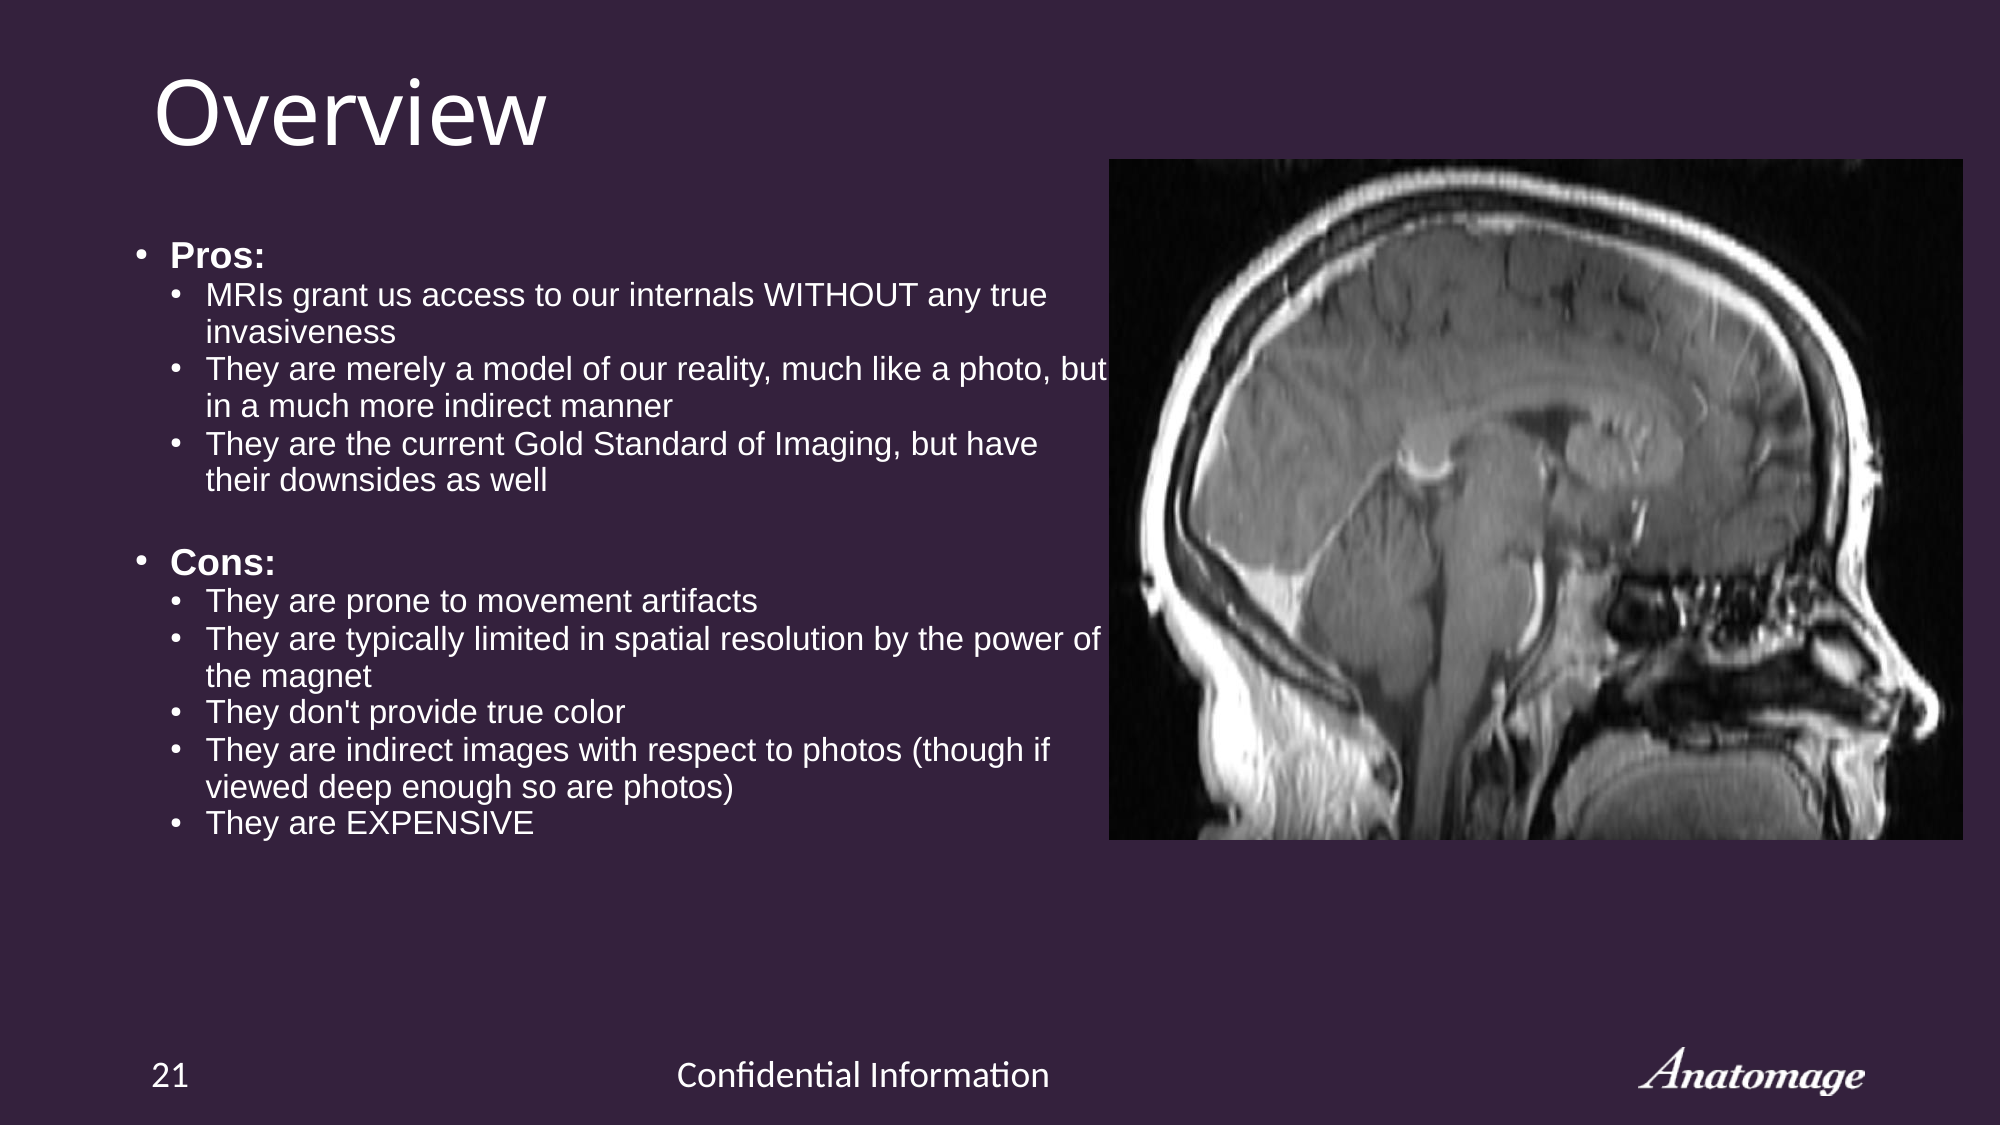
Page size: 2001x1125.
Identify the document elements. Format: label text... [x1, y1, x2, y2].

picture [1638, 1047, 1865, 1096]
text_box Pros: MRIs grant us access to our internals WITHOUT any true invasiveness They are merely a model of our reality, much like a photo, but in a much more indirect manner They are the current Gold Standard of Imaging, but have their downsides as well Cons: They are prone to movement artifacts They are typically limited in spatial resolution by the power of the magnet They don't provide true color They are indirect images with respect to photos (though if viewed deep enough so are photos) They are EXPENSIVE [120, 227, 1126, 916]
footer Confidential Information [662, 1042, 1338, 1103]
picture [1109, 159, 1963, 841]
title Overview [137, 60, 1863, 227]
slide_number <number> [136, 1042, 587, 1103]
